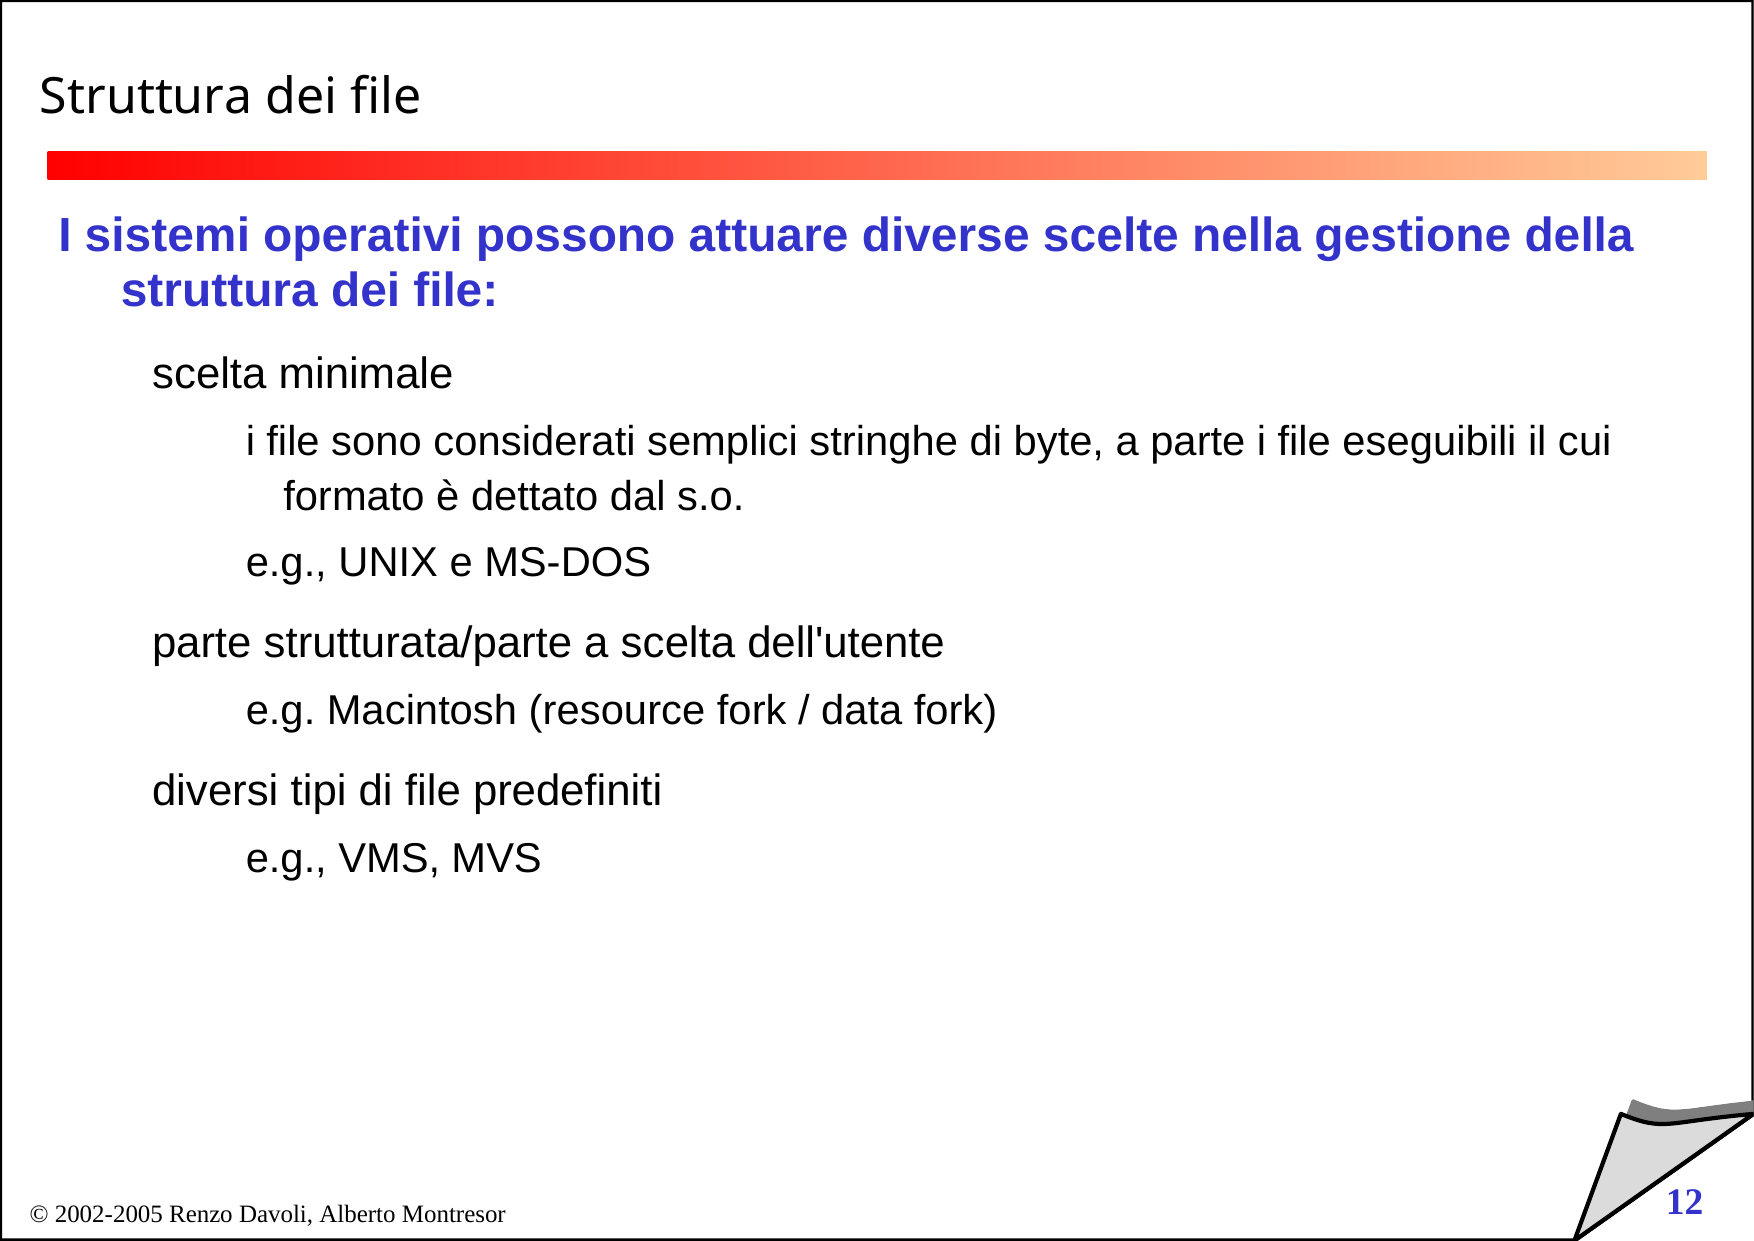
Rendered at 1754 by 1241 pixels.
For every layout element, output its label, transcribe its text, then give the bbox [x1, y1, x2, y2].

text_box Start [1469, 152, 1474, 179]
list I sistemi operativi possono attuare diverse scelte nella gestione della struttura dei file: scelta minimale i file sono considerati semplici stringhe di byte, a parte i file eseguibili il cui formato è dettato dal s.o. e.g., UNIX e MS-DOS parte strutturata/parte a scelta dell'utente e.g. Macintosh (resource fork / data fork) diversi tipi di file predefiniti e.g., VMS, MVS [58, 206, 1695, 952]
title Struttura dei file [40, 49, 1713, 144]
text_box 6-11 [1074, 152, 1078, 179]
